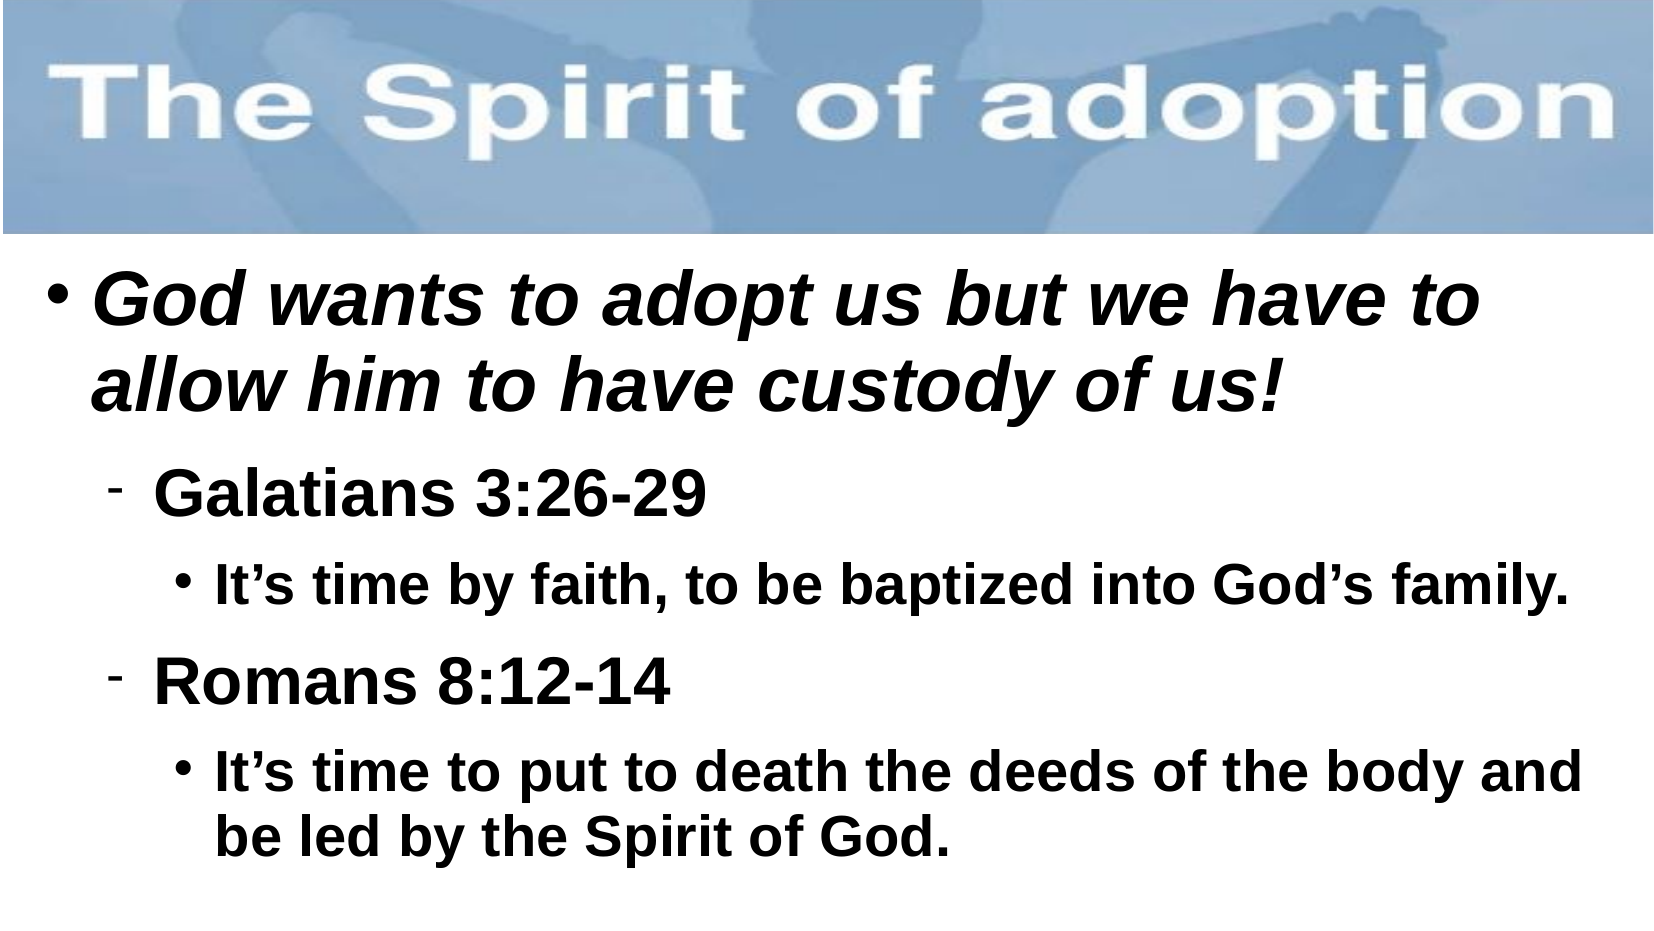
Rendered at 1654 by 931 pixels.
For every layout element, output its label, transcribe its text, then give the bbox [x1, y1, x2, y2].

text_box God wants to adopt us but we have to allow him to have custody of us! Galatians 3:26-29 It’s time by faith, to be baptized into God’s family. Romans 8:12-14 It’s time to put to death the deeds of the body and be led by the Spirit of God. [29, 254, 1620, 915]
picture [0, 0, 1654, 234]
